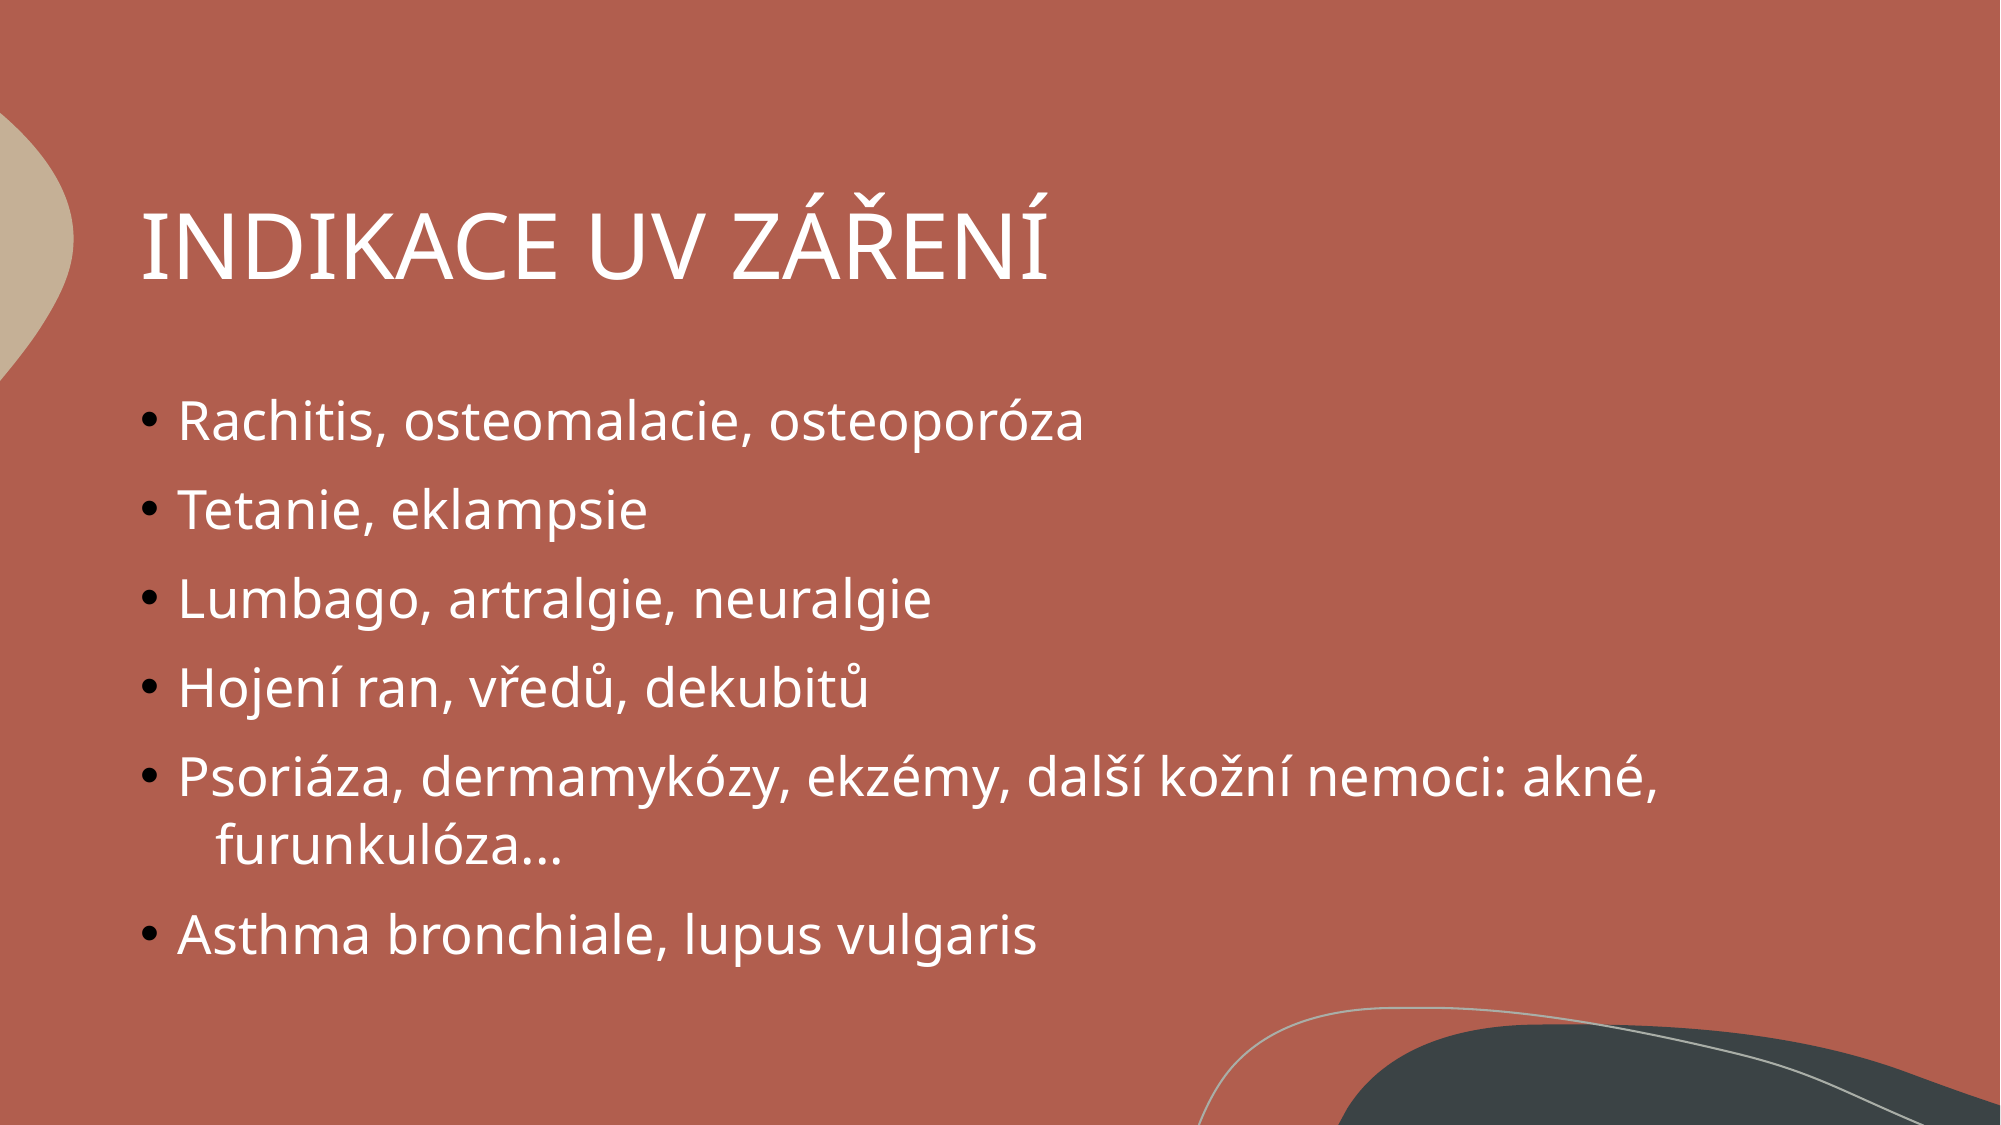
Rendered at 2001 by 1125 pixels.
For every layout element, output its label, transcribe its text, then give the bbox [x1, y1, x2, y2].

title INDIKACE UV ZÁŘENÍ [125, 125, 1876, 375]
list Rachitis, osteomalacie, osteoporóza Tetanie, eklampsie Lumbago, artralgie, neuralgie Hojení ran, vředů, dekubitů Psoriáza, dermamykózy, ekzémy, další kožní nemoci: akné, furunkulóza... Asthma bronchiale, lupus vulgaris [125, 375, 1876, 1002]
